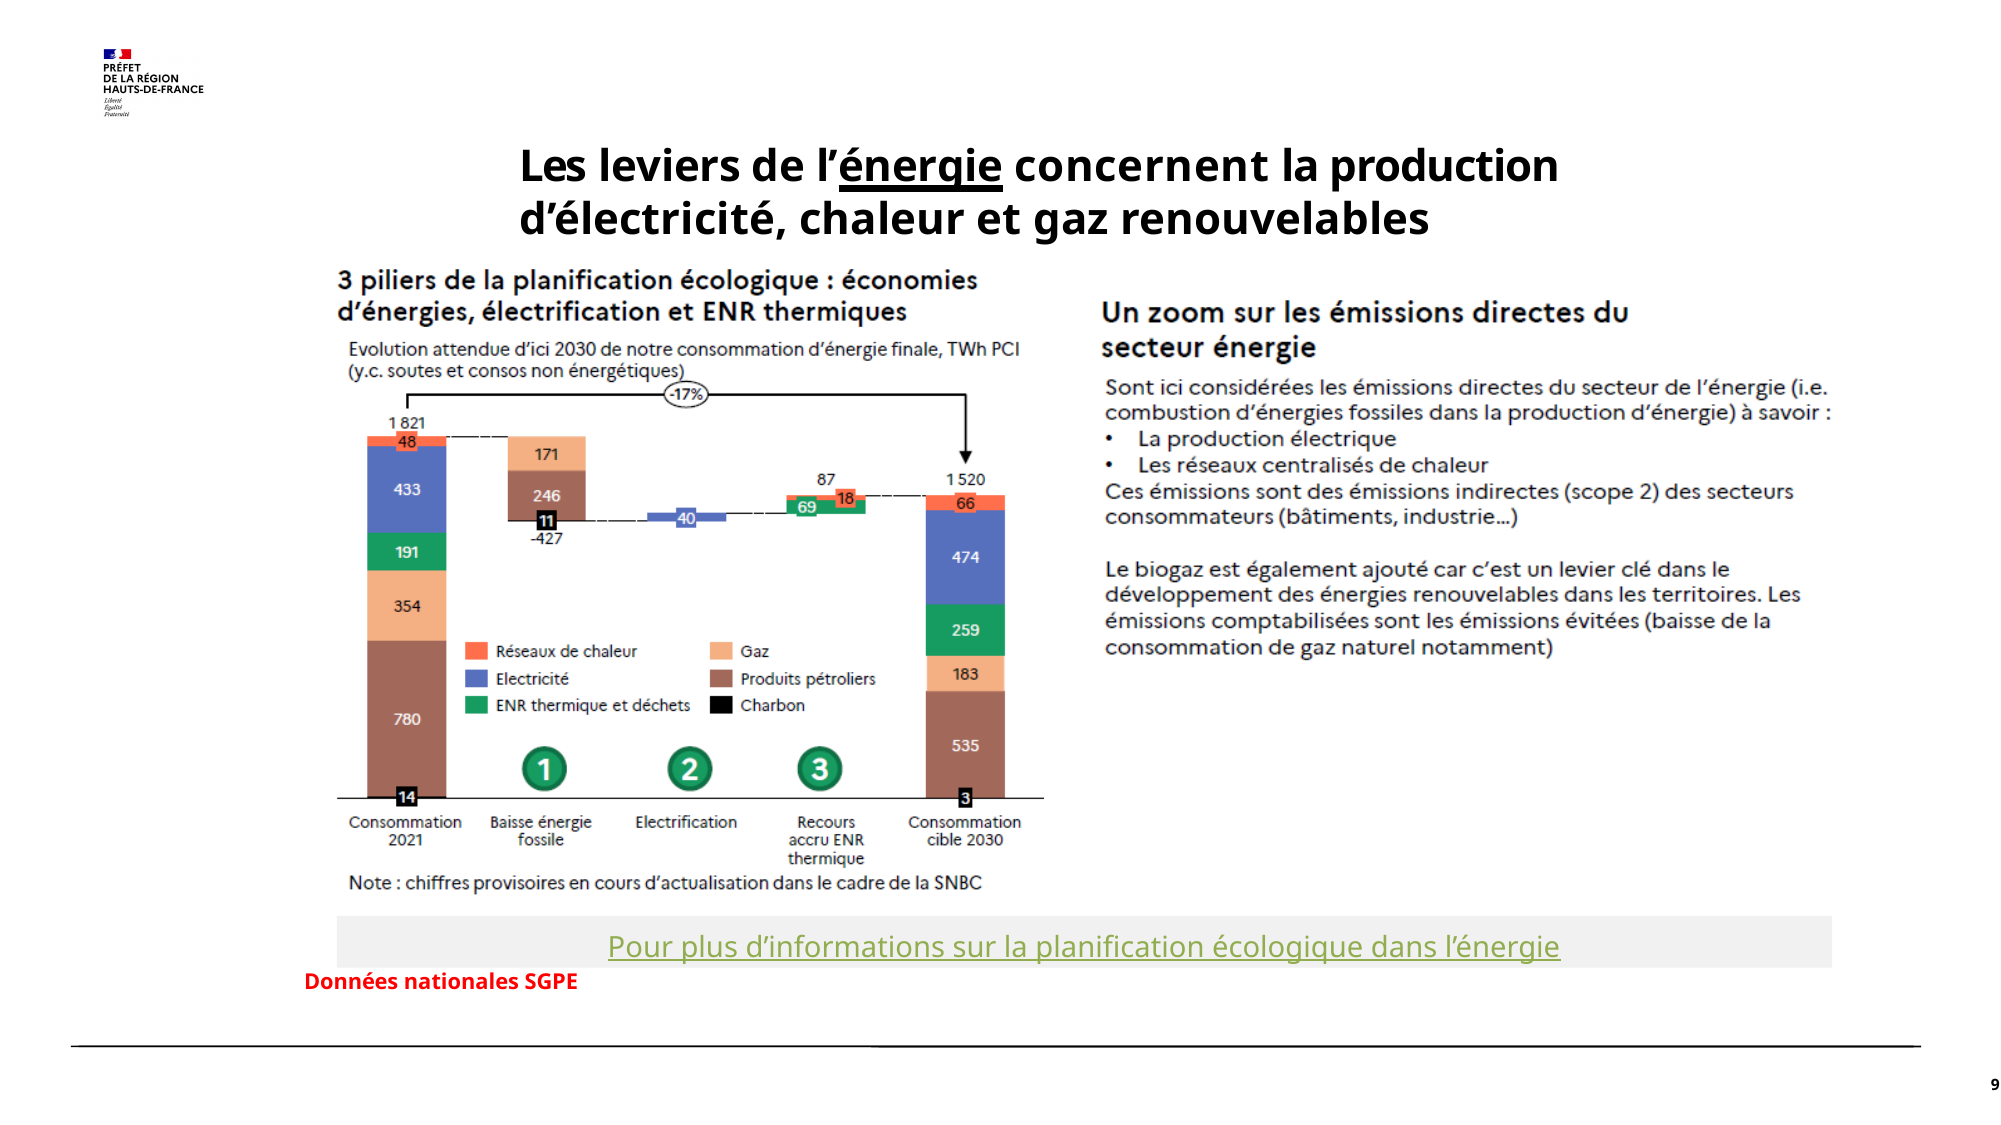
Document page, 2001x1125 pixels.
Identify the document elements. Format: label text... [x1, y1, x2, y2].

picture [94, 39, 213, 126]
text_box Les leviers de l’énergie concernent la production d’électricité, chaleur et gaz renouvelables [519, 137, 1794, 243]
text_box Données nationales SGPE [289, 959, 684, 1046]
picture [1101, 299, 1833, 663]
text_box Pour plus d’informations sur la planification écologique dans l’énergie [336, 915, 1833, 968]
picture [336, 268, 1044, 897]
slide_number <numéro> [1704, 1046, 2000, 1125]
